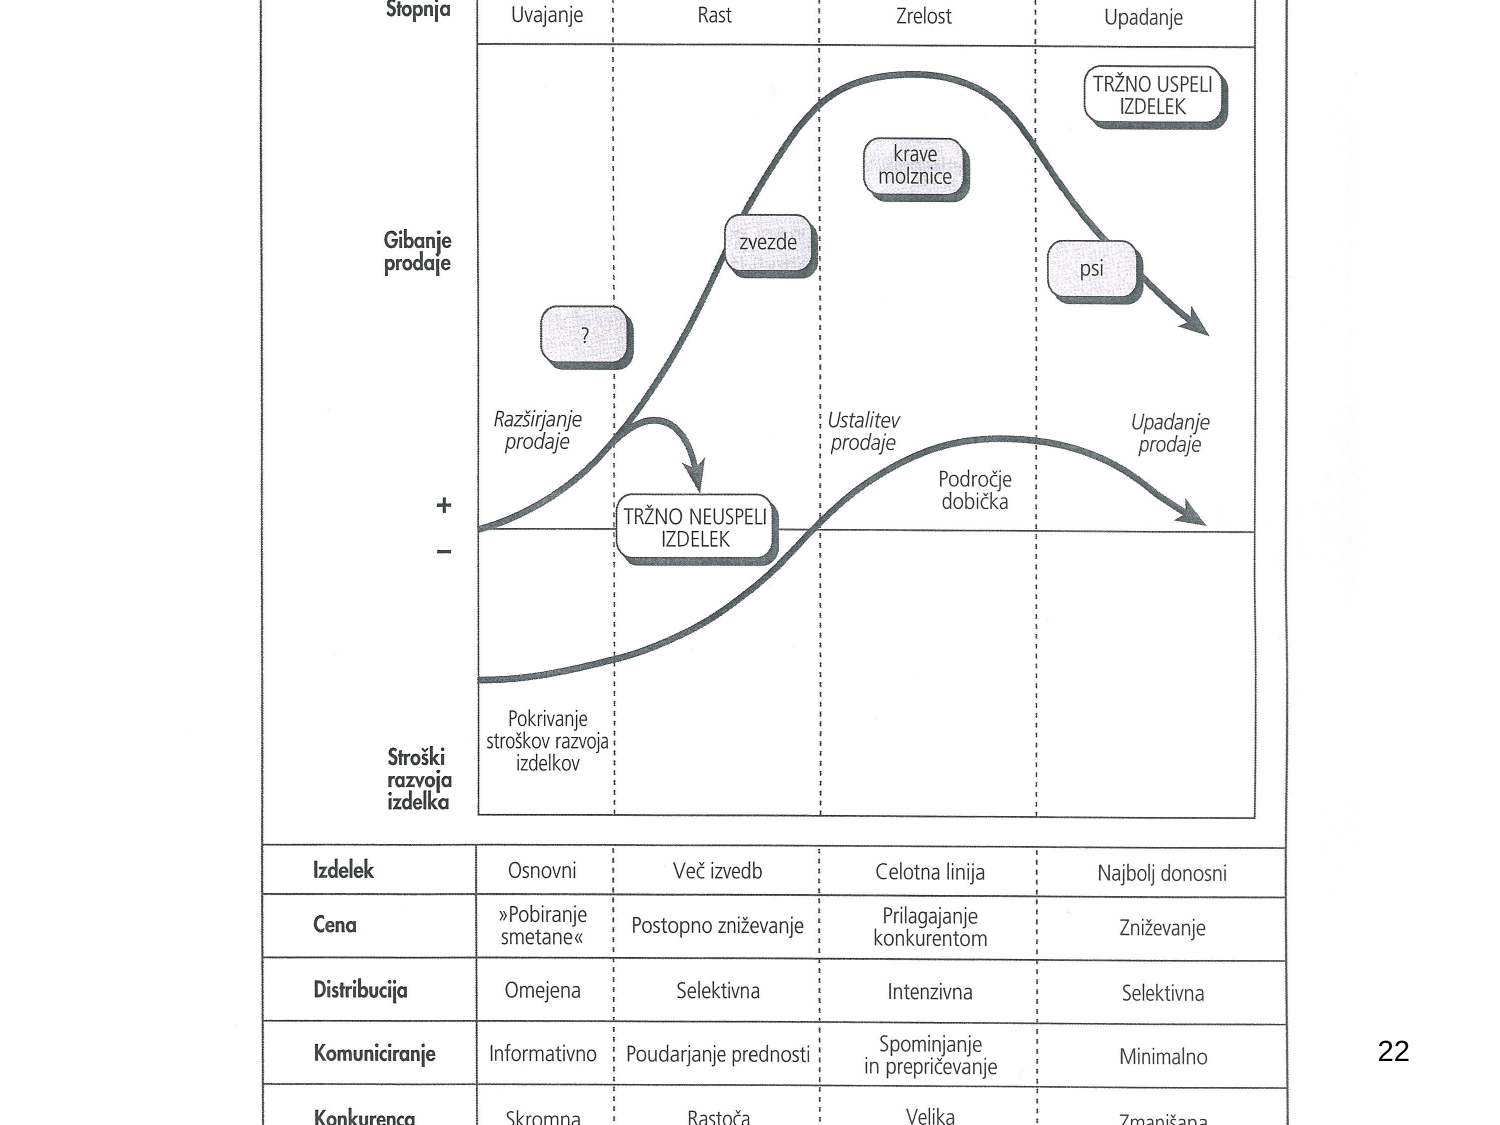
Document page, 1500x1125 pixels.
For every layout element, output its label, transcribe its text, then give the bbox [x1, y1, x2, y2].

text_box <number> [1371, 1024, 1426, 1103]
picture [129, 0, 1371, 1125]
